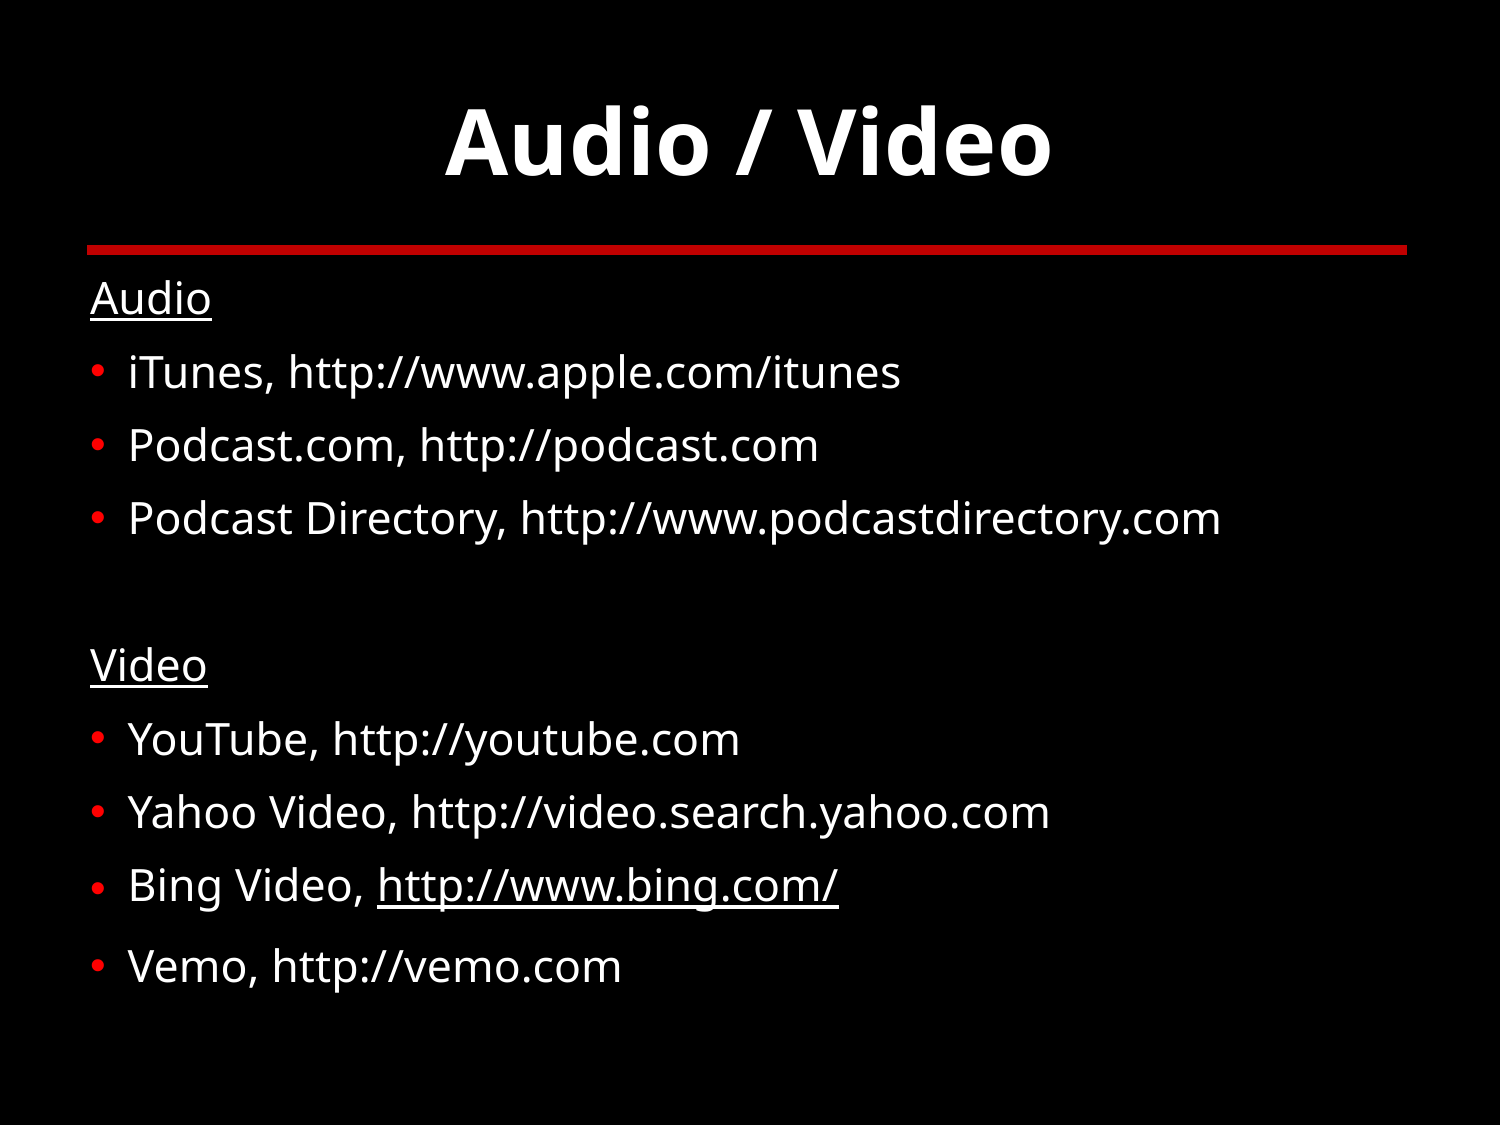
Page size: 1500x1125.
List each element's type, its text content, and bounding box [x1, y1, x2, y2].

list Audio iTunes, http://www.apple.com/itunes Podcast.com, http://podcast.com Podcast Directory, http://www.podcastdirectory.com Video YouTube, http://youtube.com Yahoo Video, http://video.search.yahoo.com Bing Video, http://www.bing.com/ Vemo, http://vemo.com [75, 262, 1425, 1005]
title Audio / Video [75, 45, 1425, 233]
